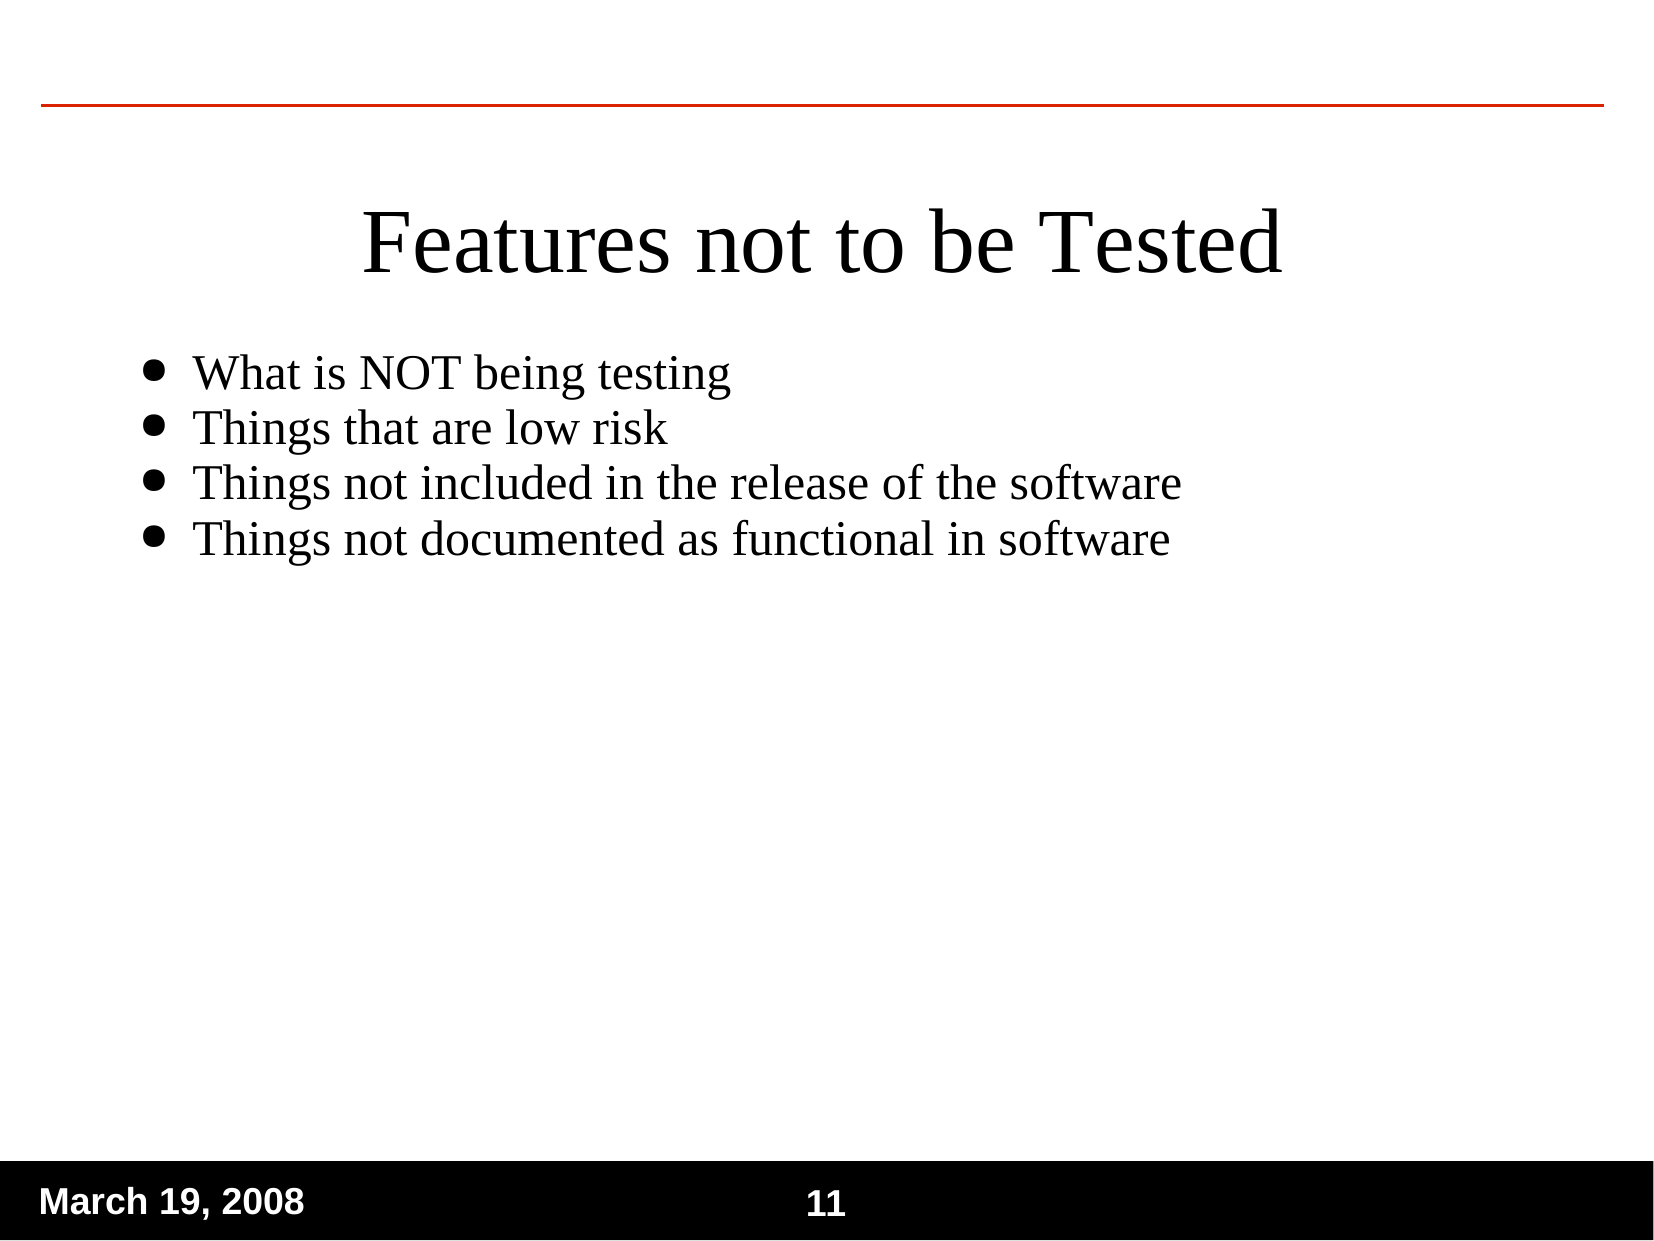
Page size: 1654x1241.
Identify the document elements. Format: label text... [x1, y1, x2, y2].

list What is NOT being testing Things that are low risk Things not included in the release of the software Things not documented as functional in software [121, 344, 1534, 1127]
title Features not to be Tested [117, 137, 1530, 346]
